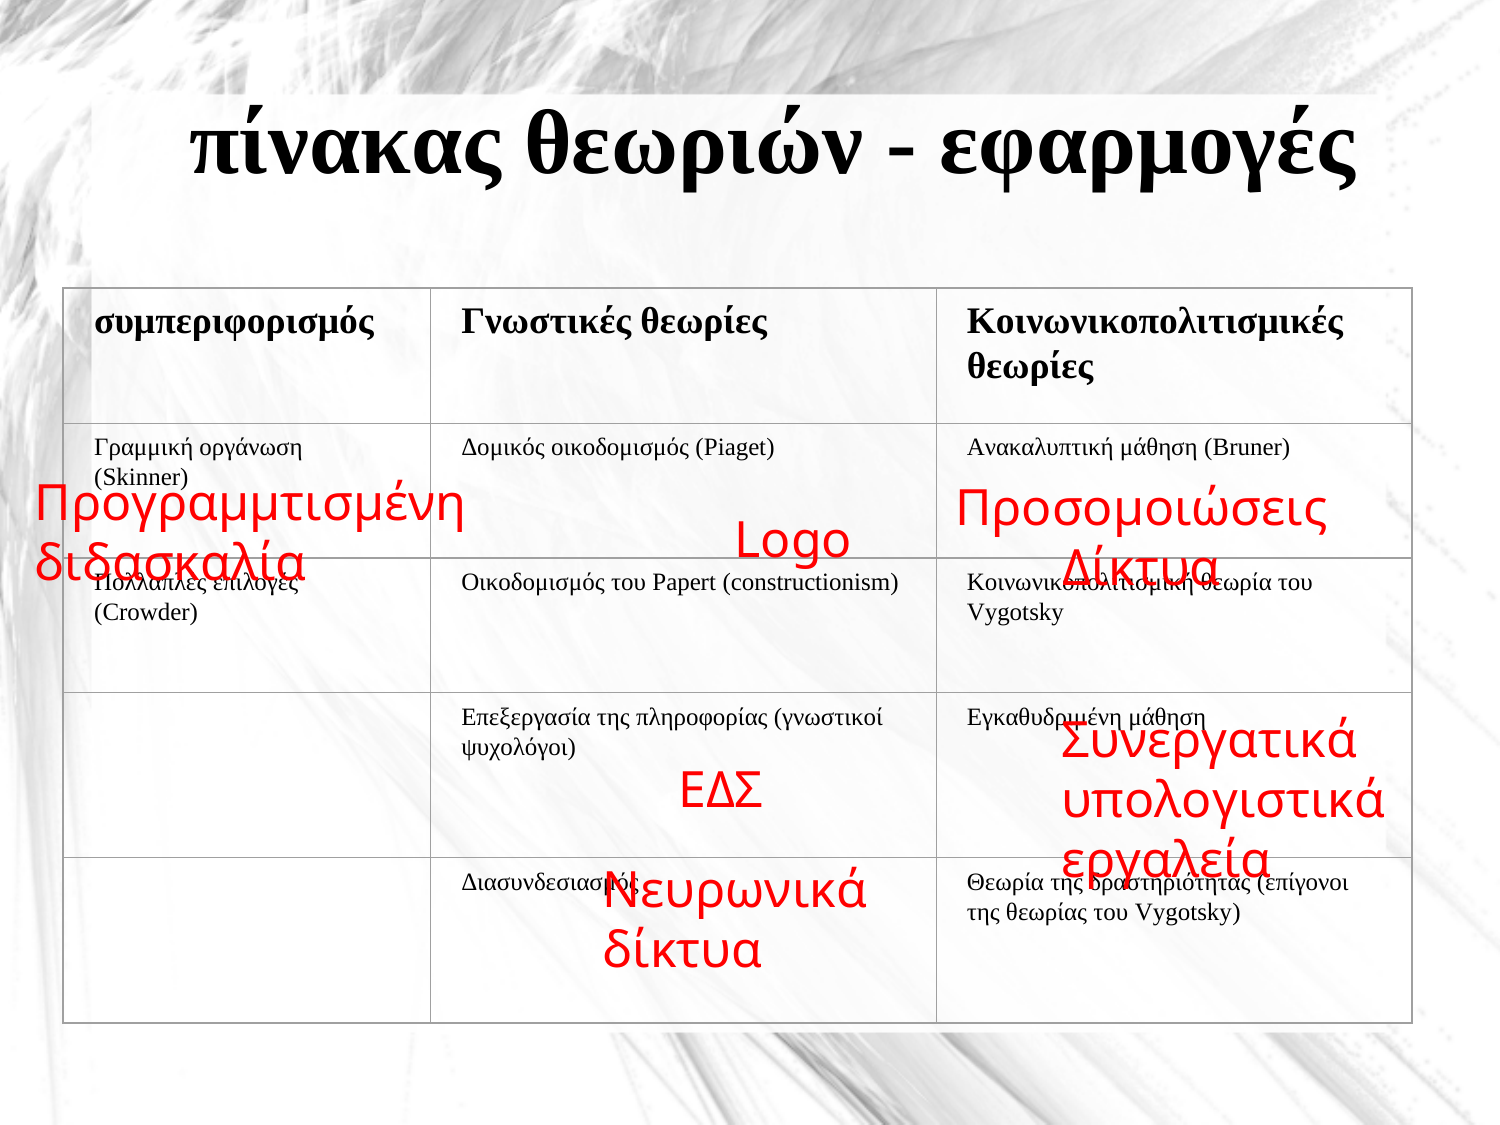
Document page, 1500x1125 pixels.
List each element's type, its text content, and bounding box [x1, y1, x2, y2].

text_box ΕΔΣ [663, 749, 779, 826]
picture [0, 0, 1500, 1125]
text_box Νευρωνικά δίκτυα [587, 849, 895, 986]
text_box Κοινωνικοπολιτισμική θεωρία του Vygotsky [952, 558, 1396, 692]
text_box Προσομοιώσεις Δίκτυα [940, 467, 1343, 604]
text_box Ανακαλυπτική μάθηση (Bruner) [952, 424, 1396, 557]
text_box Θεωρία της δραστηριότητας (επίγονοι της θεωρίας του Vygotsky) [952, 858, 1396, 1022]
text_box Κοινωνικοπολιτισμικές θεωρίες [952, 289, 1396, 423]
text_box Γραμμική οργάνωση (Skinner) [79, 424, 415, 462]
text_box Γνωστικές θεωρίες [446, 289, 921, 423]
text_box Διασυνδεσιασμός [446, 858, 921, 1022]
text_box Πολλαπλές επιλογές (Crowder) [79, 598, 415, 692]
text_box Logo [719, 499, 868, 576]
text_box Προγραμμτισμένη διδασκαλία [19, 462, 495, 598]
text_box Επεξεργασία της πληροφορίας (γνωστικοί ψυχολόγοι) [446, 693, 921, 857]
text_box συμπεριφορισμός [79, 289, 415, 423]
text_box Εγκαθυδριμένη μάθηση [952, 693, 1396, 857]
text_box Συνεργατικά υπολογιστικά εργαλεία [1046, 699, 1414, 896]
title πίνακας θεωριών - εφαρμογές [174, 74, 1454, 200]
text_box Οικοδομισμός του Papert (constructionism) [446, 558, 921, 692]
text_box Δομικός οικοδομισμός (Piaget) [446, 424, 921, 557]
